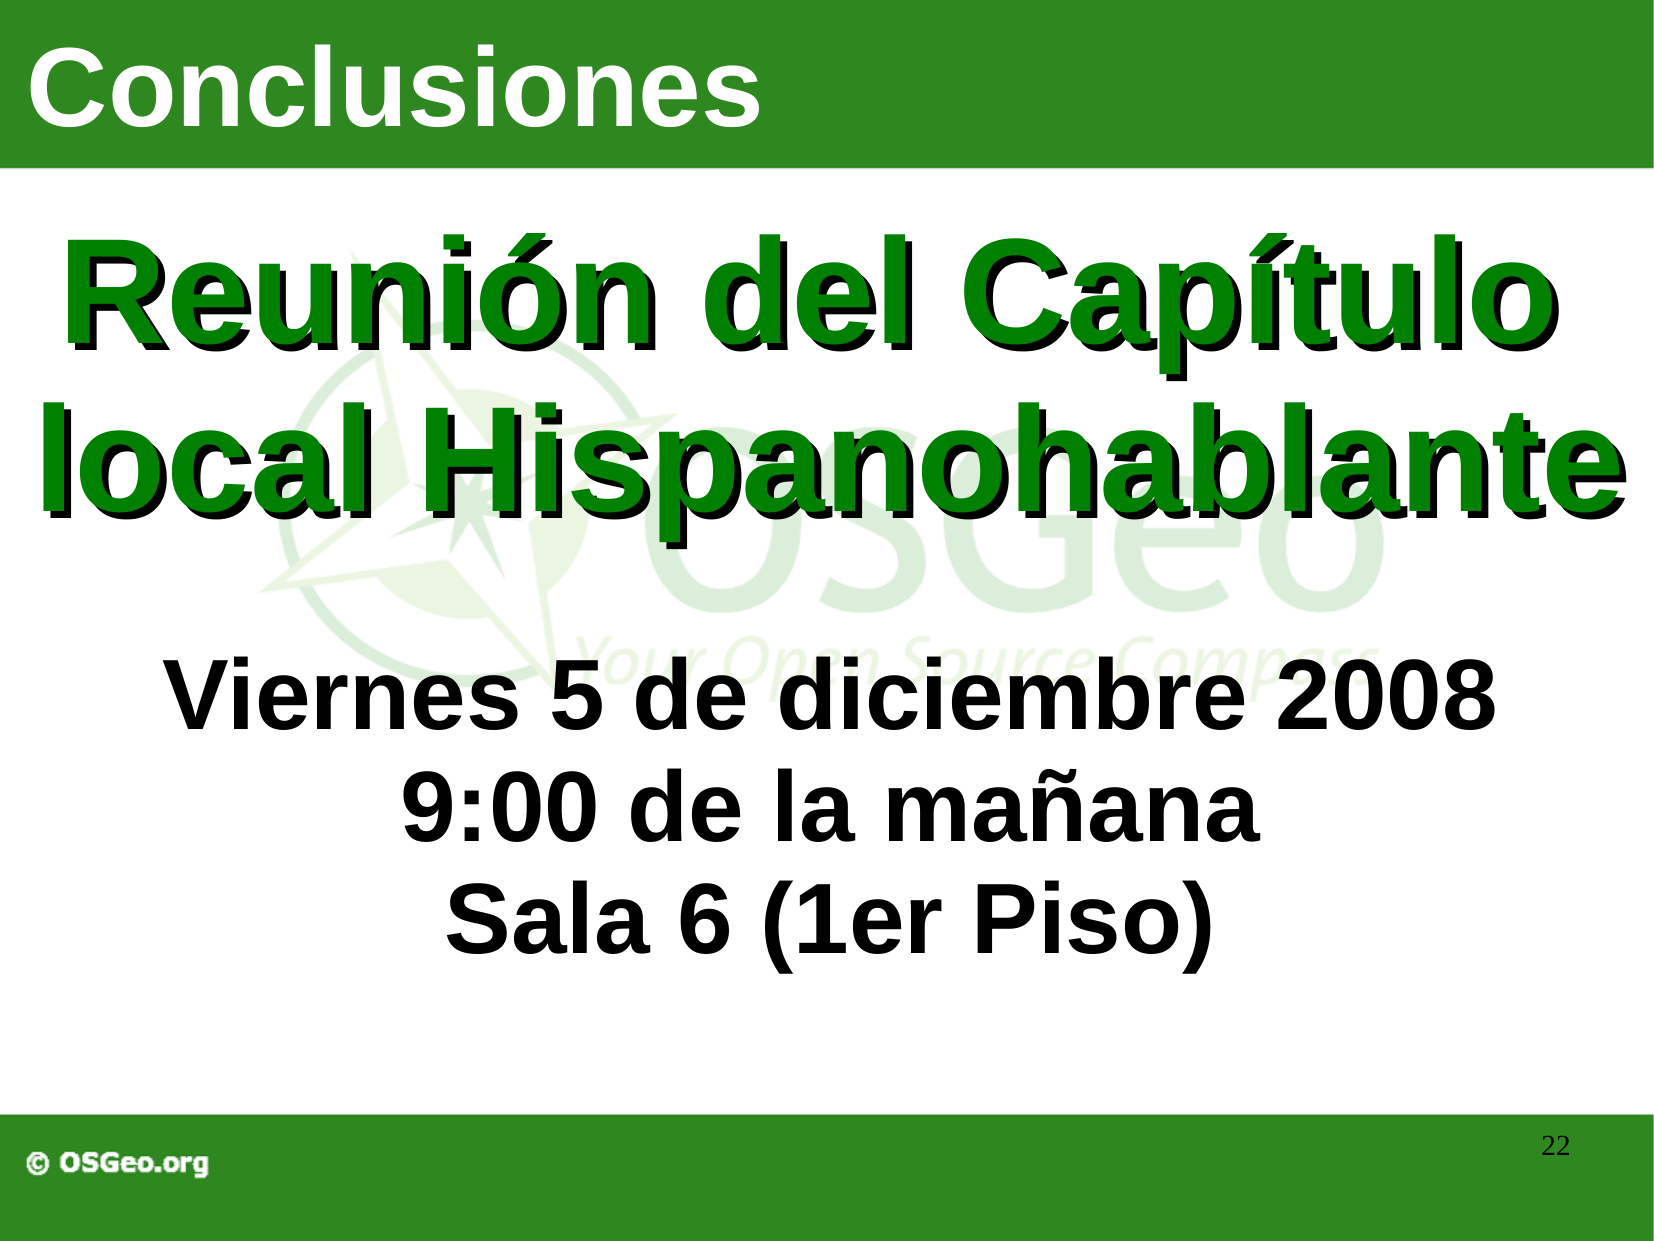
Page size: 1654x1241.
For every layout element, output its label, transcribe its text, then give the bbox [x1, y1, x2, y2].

text_box Viernes 5 de diciembre 2008 9:00 de la mañana Sala 6 (1er Piso) [147, 631, 1516, 1033]
picture [0, 0, 1654, 1241]
text_box Reunión del Capítulo local Hispanohablante [18, 200, 1642, 703]
text_box Conclusiones [12, 17, 780, 178]
